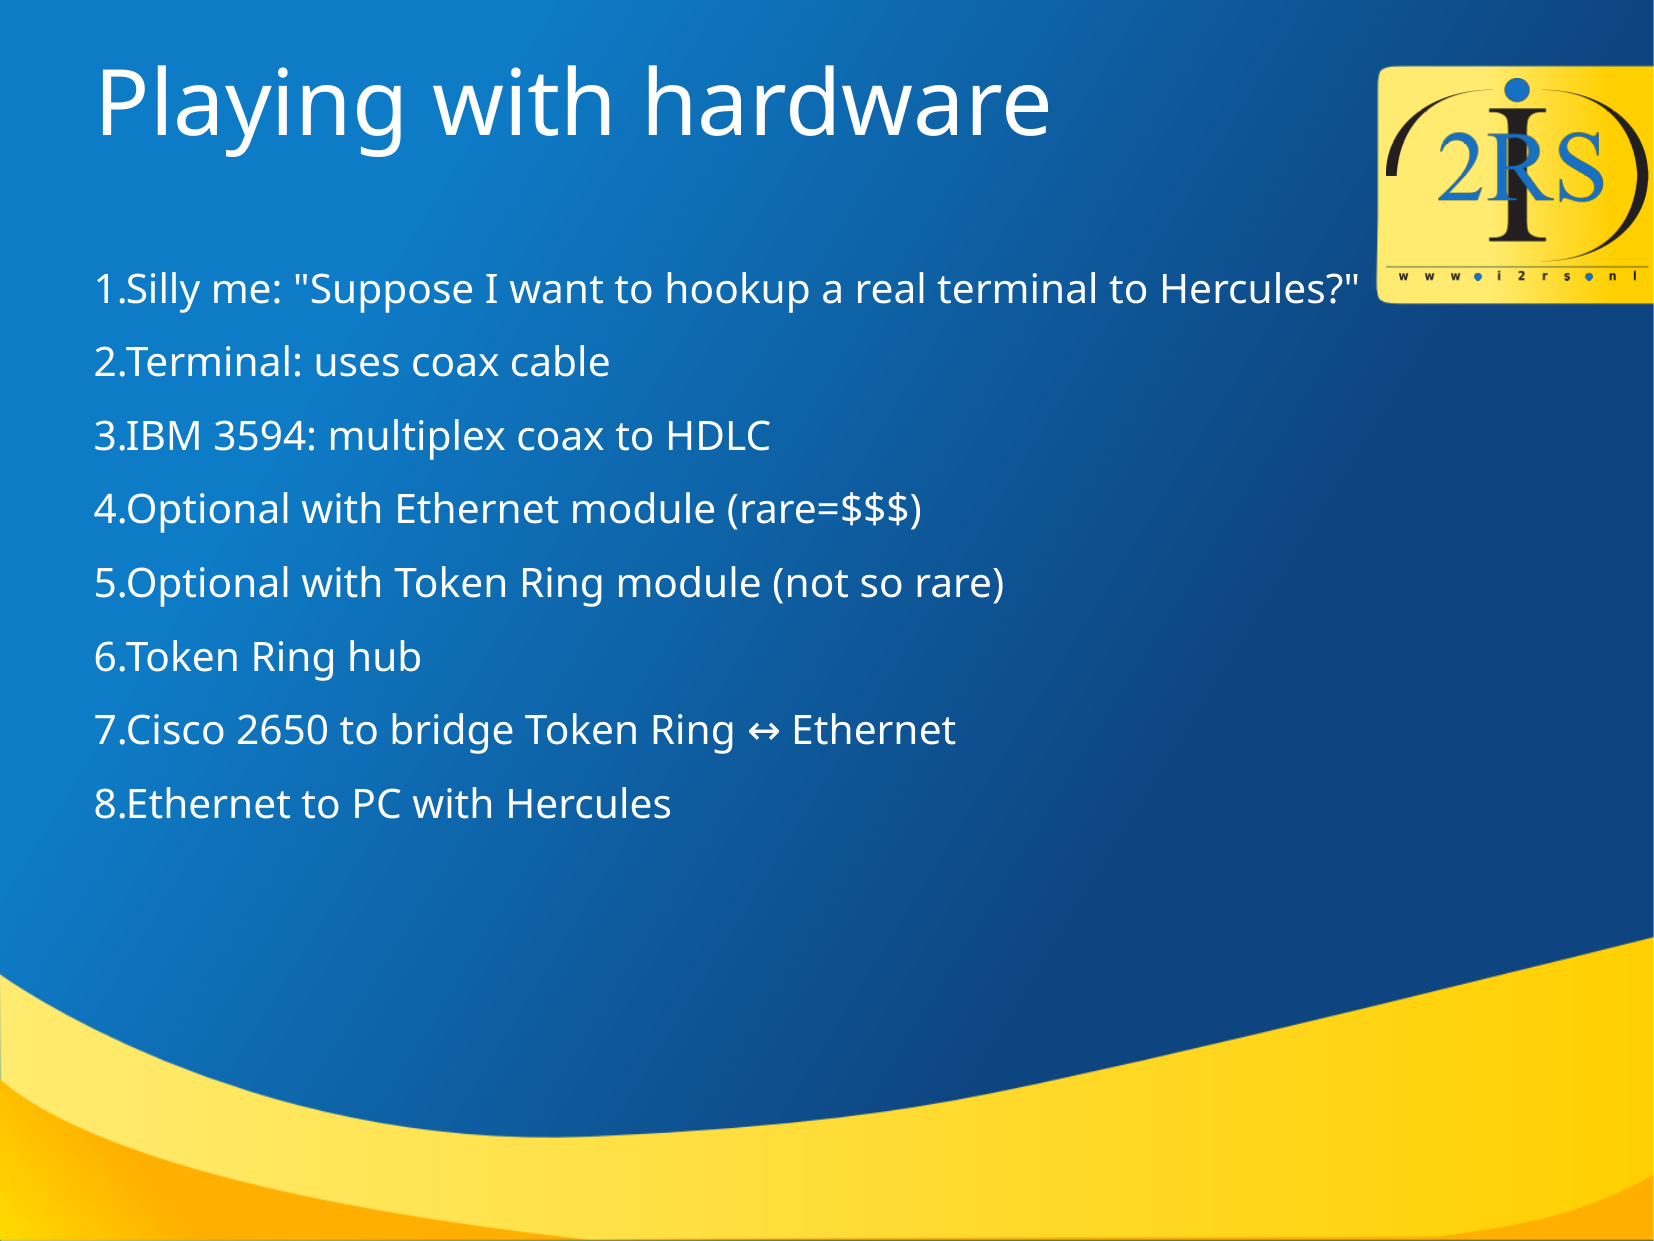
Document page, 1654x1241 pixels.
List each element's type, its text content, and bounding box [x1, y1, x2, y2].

title Playing with hardware [94, 37, 1341, 163]
list Silly me: "Suppose I want to hookup a real terminal to Hercules?" Terminal: uses coax cable IBM 3594: multiplex coax to HDLC Optional with Ethernet module (rare=$$$) Optional with Token Ring module (not so rare) Token Ring hub Cisco 2650 to bridge Token Ring ↔ Ethernet Ethernet to PC with Hercules [82, 259, 1371, 880]
picture [0, 0, 1654, 1241]
